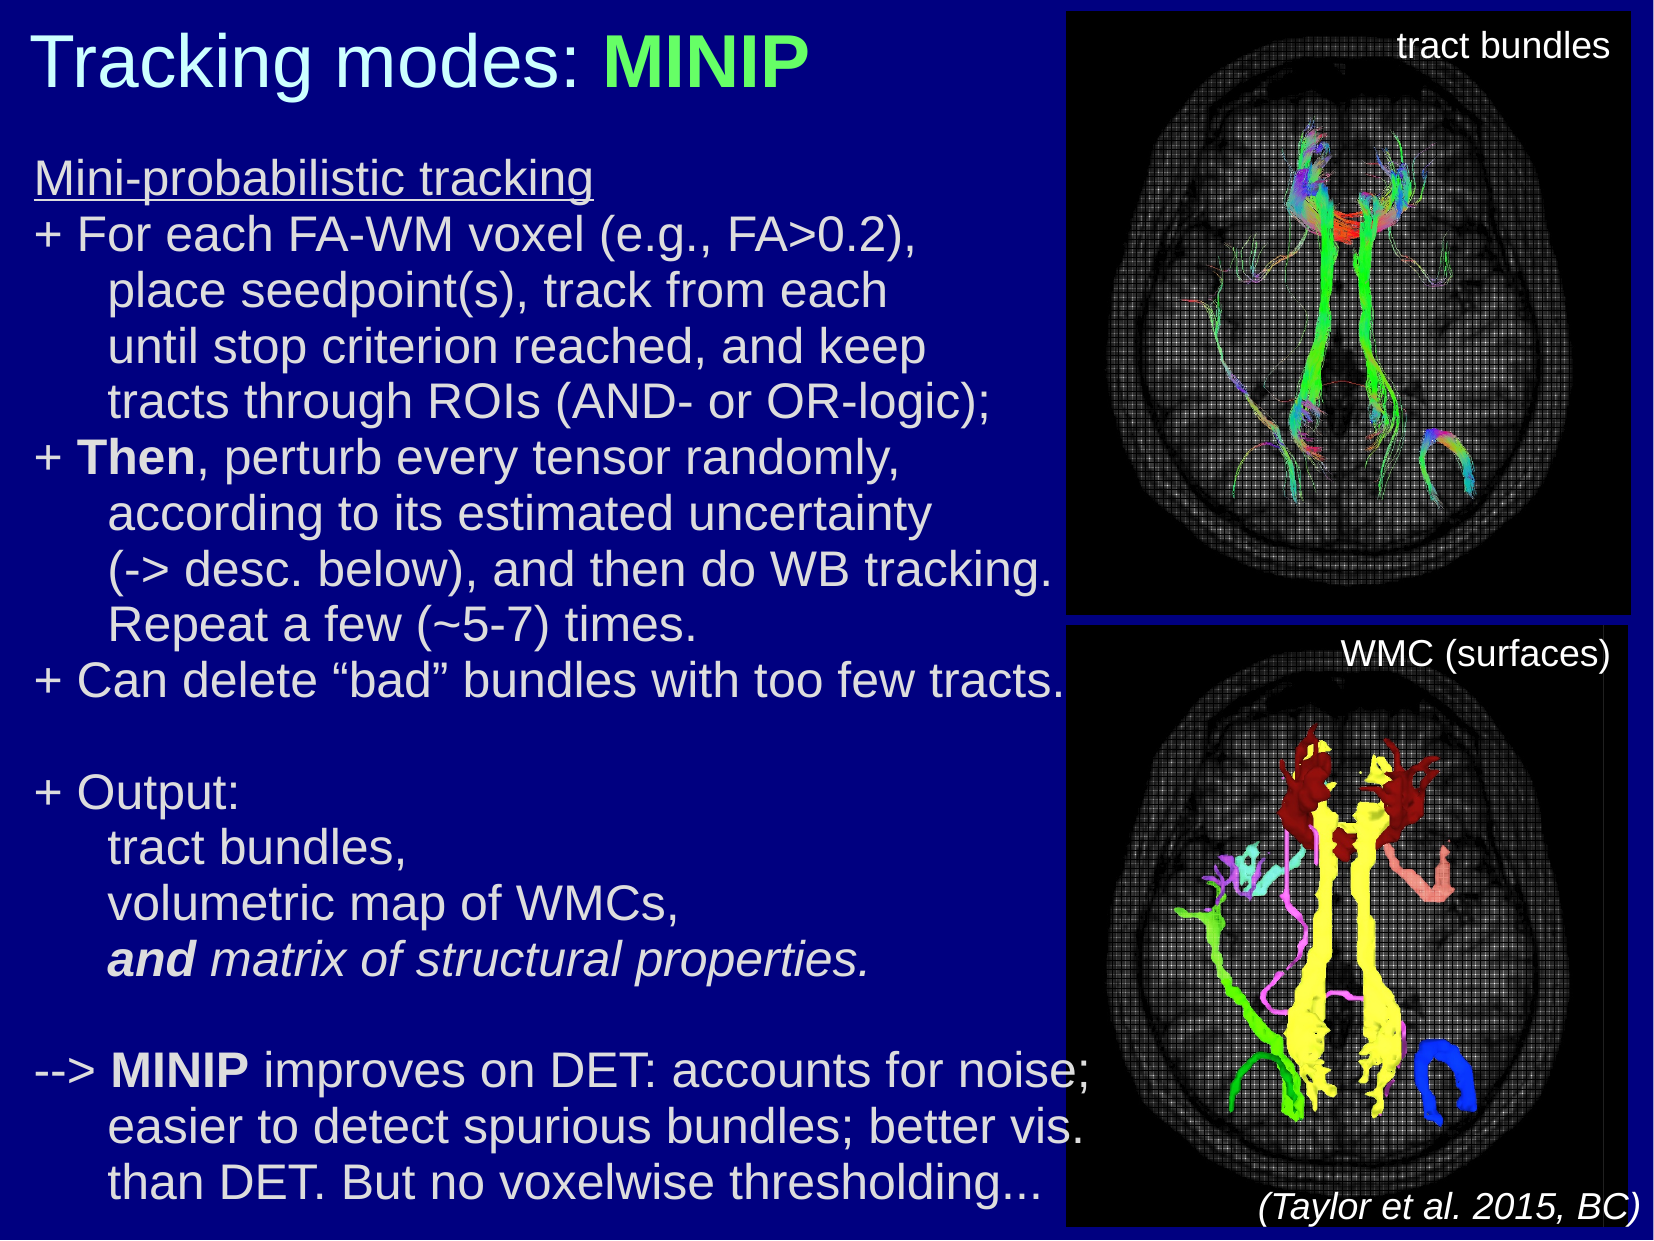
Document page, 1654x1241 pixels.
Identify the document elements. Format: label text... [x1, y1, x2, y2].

text_box tract bundles [1381, 17, 1626, 74]
title Tracking modes: MINIP [29, 7, 1052, 116]
picture [1066, 11, 1631, 615]
text_box (Taylor et al. 2015, BC) [1243, 1178, 1654, 1235]
text_box WMC (surfaces) [1325, 625, 1627, 683]
text_box Mini-probabilistic tracking + For each FA-WM voxel (e.g., FA>0.2), place seedpoint(s), track from each until stop criterion reached, and keep tracts through ROIs (AND- or OR-logic); + Then, perturb every tensor randomly, according to its estimated uncertainty (-> desc. below), and then do WB tracking. Repeat a few (~5-7) times. + Can delete “bad” bundles with too few tracts. + Output: tract bundles, volumetric map of WMCs, and matrix of structural properties. --> MINIP improves on DET: accounts for noise; easier to detect spurious bundles; better vis. than DET. But no voxelwise thresholding... [18, 143, 1115, 1218]
picture [1066, 625, 1628, 1227]
